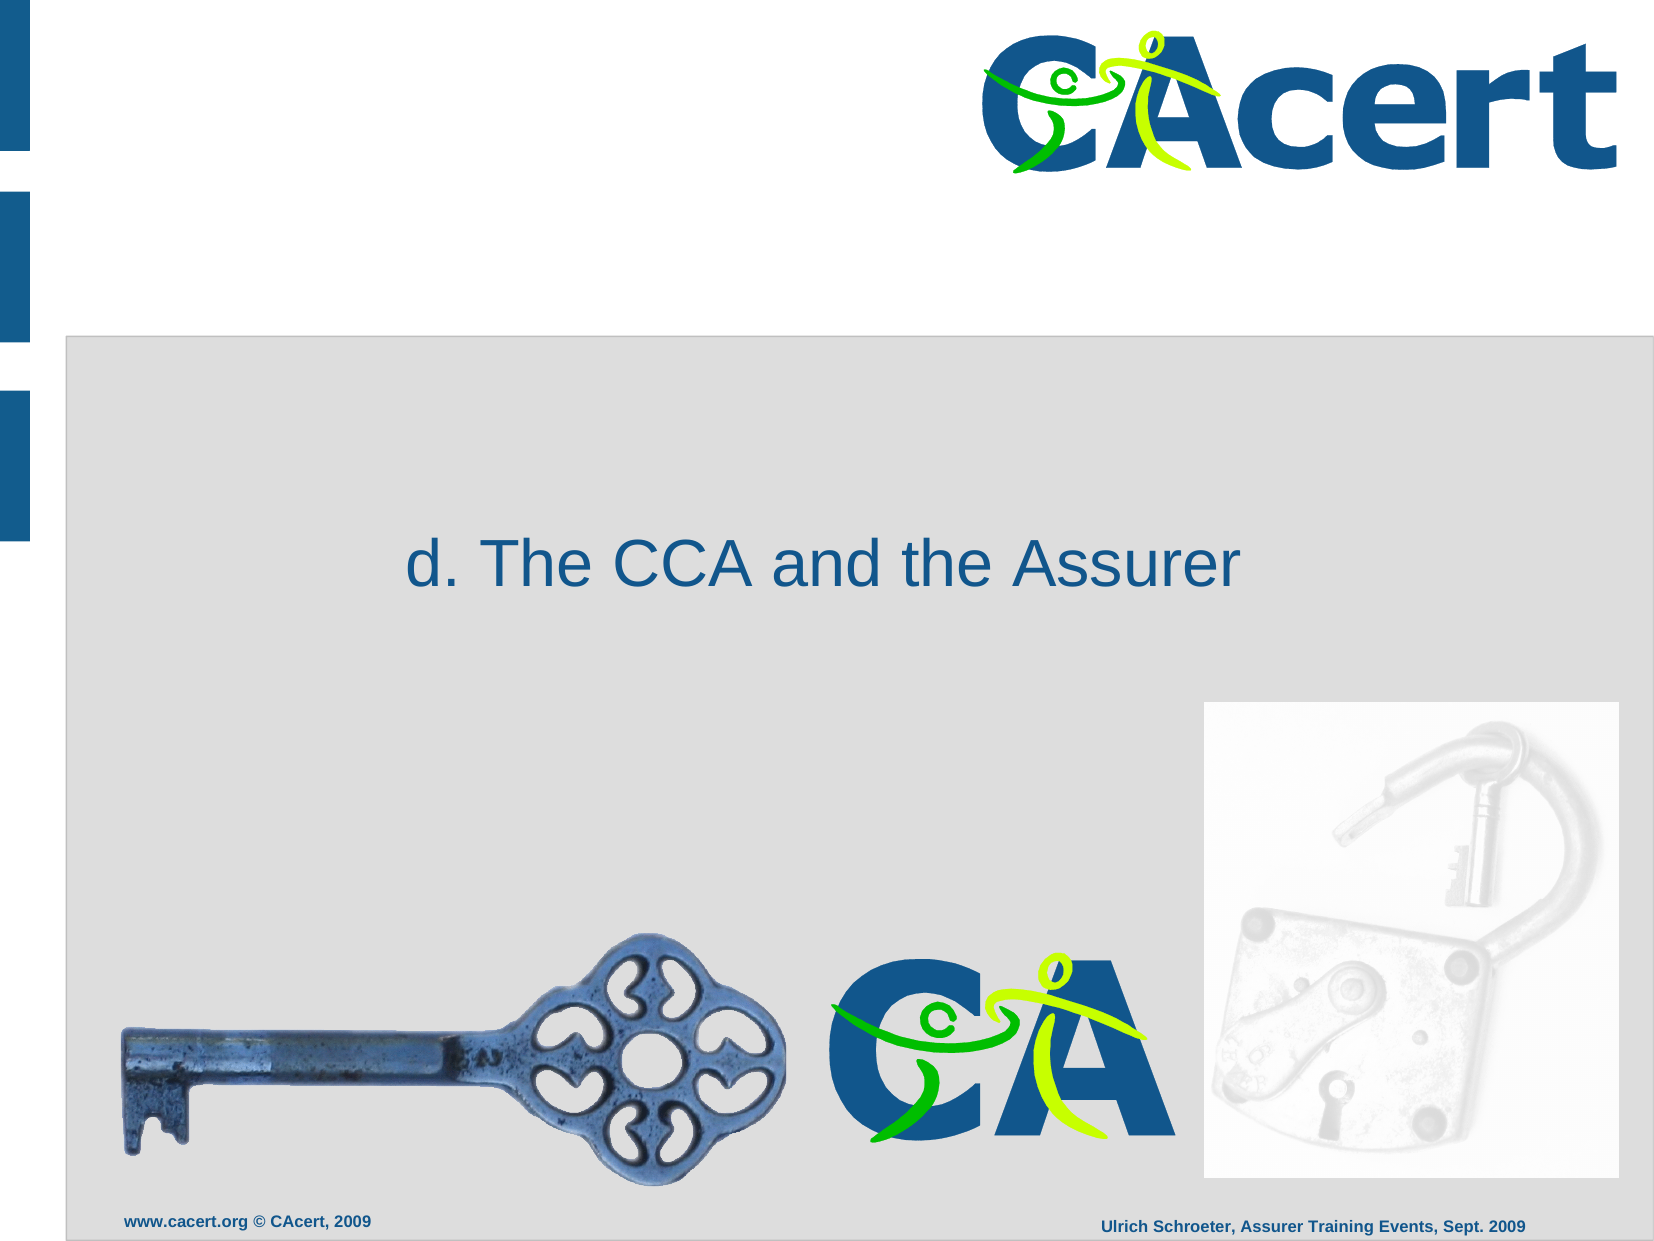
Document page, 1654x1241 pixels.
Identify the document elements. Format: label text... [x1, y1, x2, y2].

picture [106, 915, 800, 1203]
picture [826, 950, 1177, 1145]
picture [1204, 702, 1619, 1178]
title d. The CCA and the Assurer [118, 442, 1530, 601]
